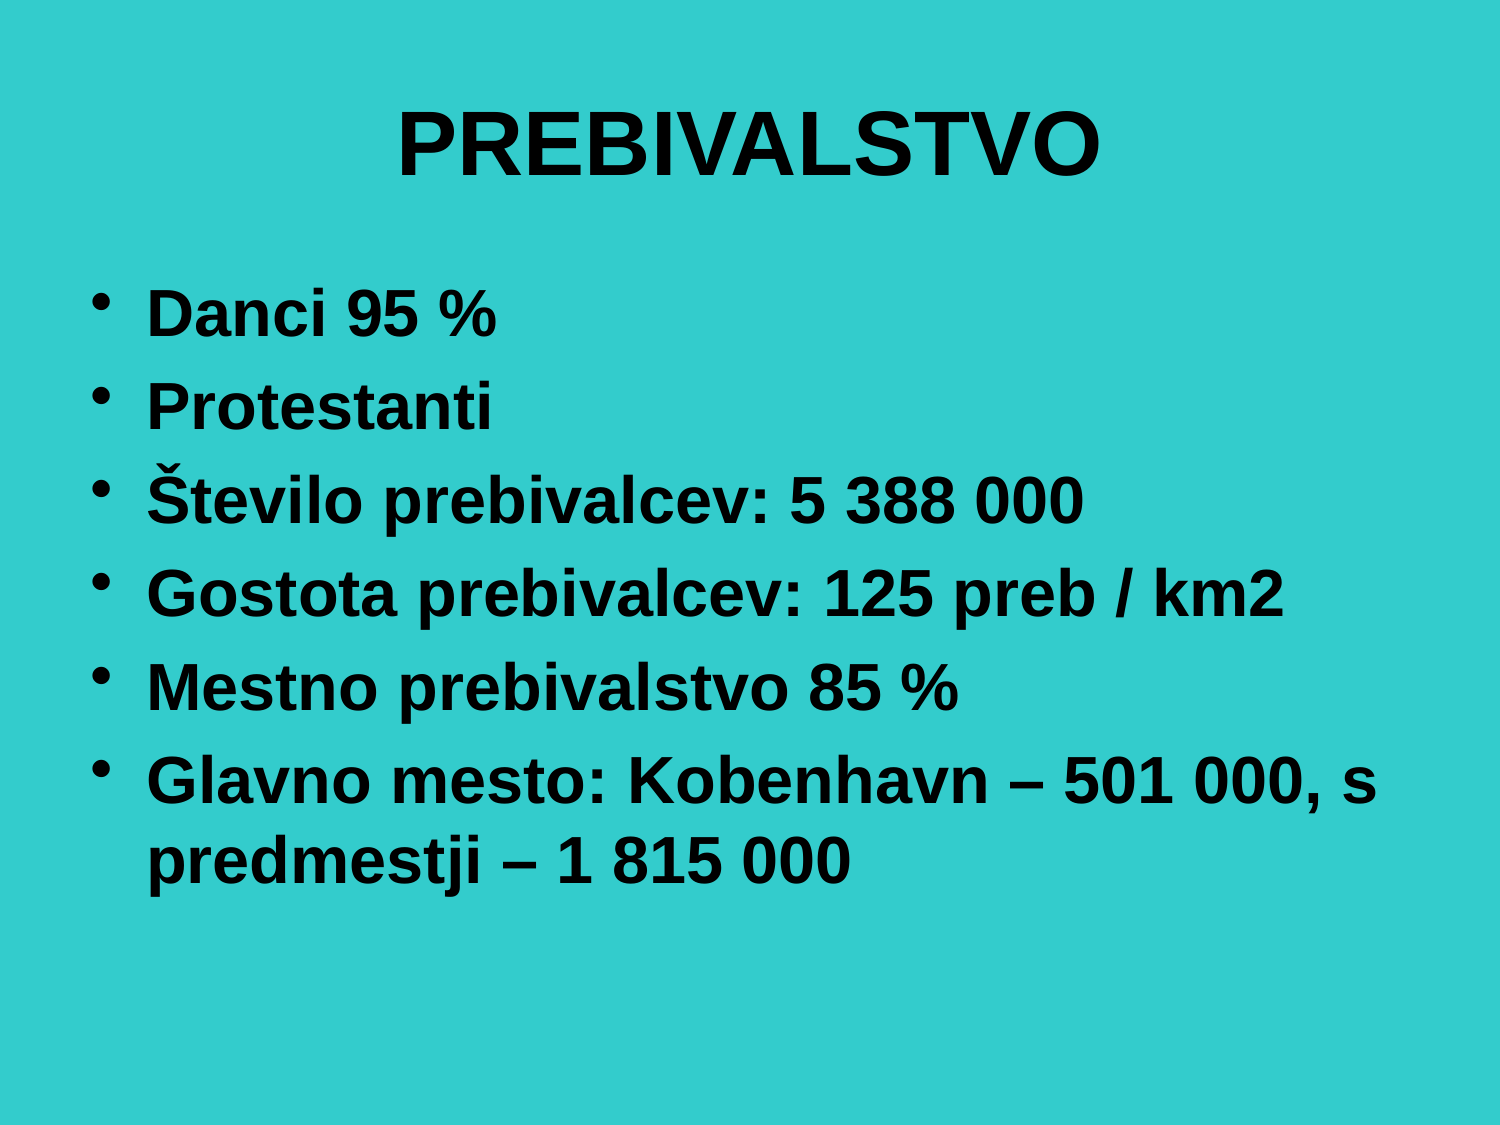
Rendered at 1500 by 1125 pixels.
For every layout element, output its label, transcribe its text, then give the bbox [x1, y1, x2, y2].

title PREBIVALSTVO [75, 45, 1425, 233]
list Danci 95 % Protestanti Število prebivalcev: 5 388 000 Gostota prebivalcev: 125 preb / km2 Mestno prebivalstvo 85 % Glavno mesto: Kobenhavn – 501 000, s predmestji – 1 815 000 [75, 262, 1425, 1005]
